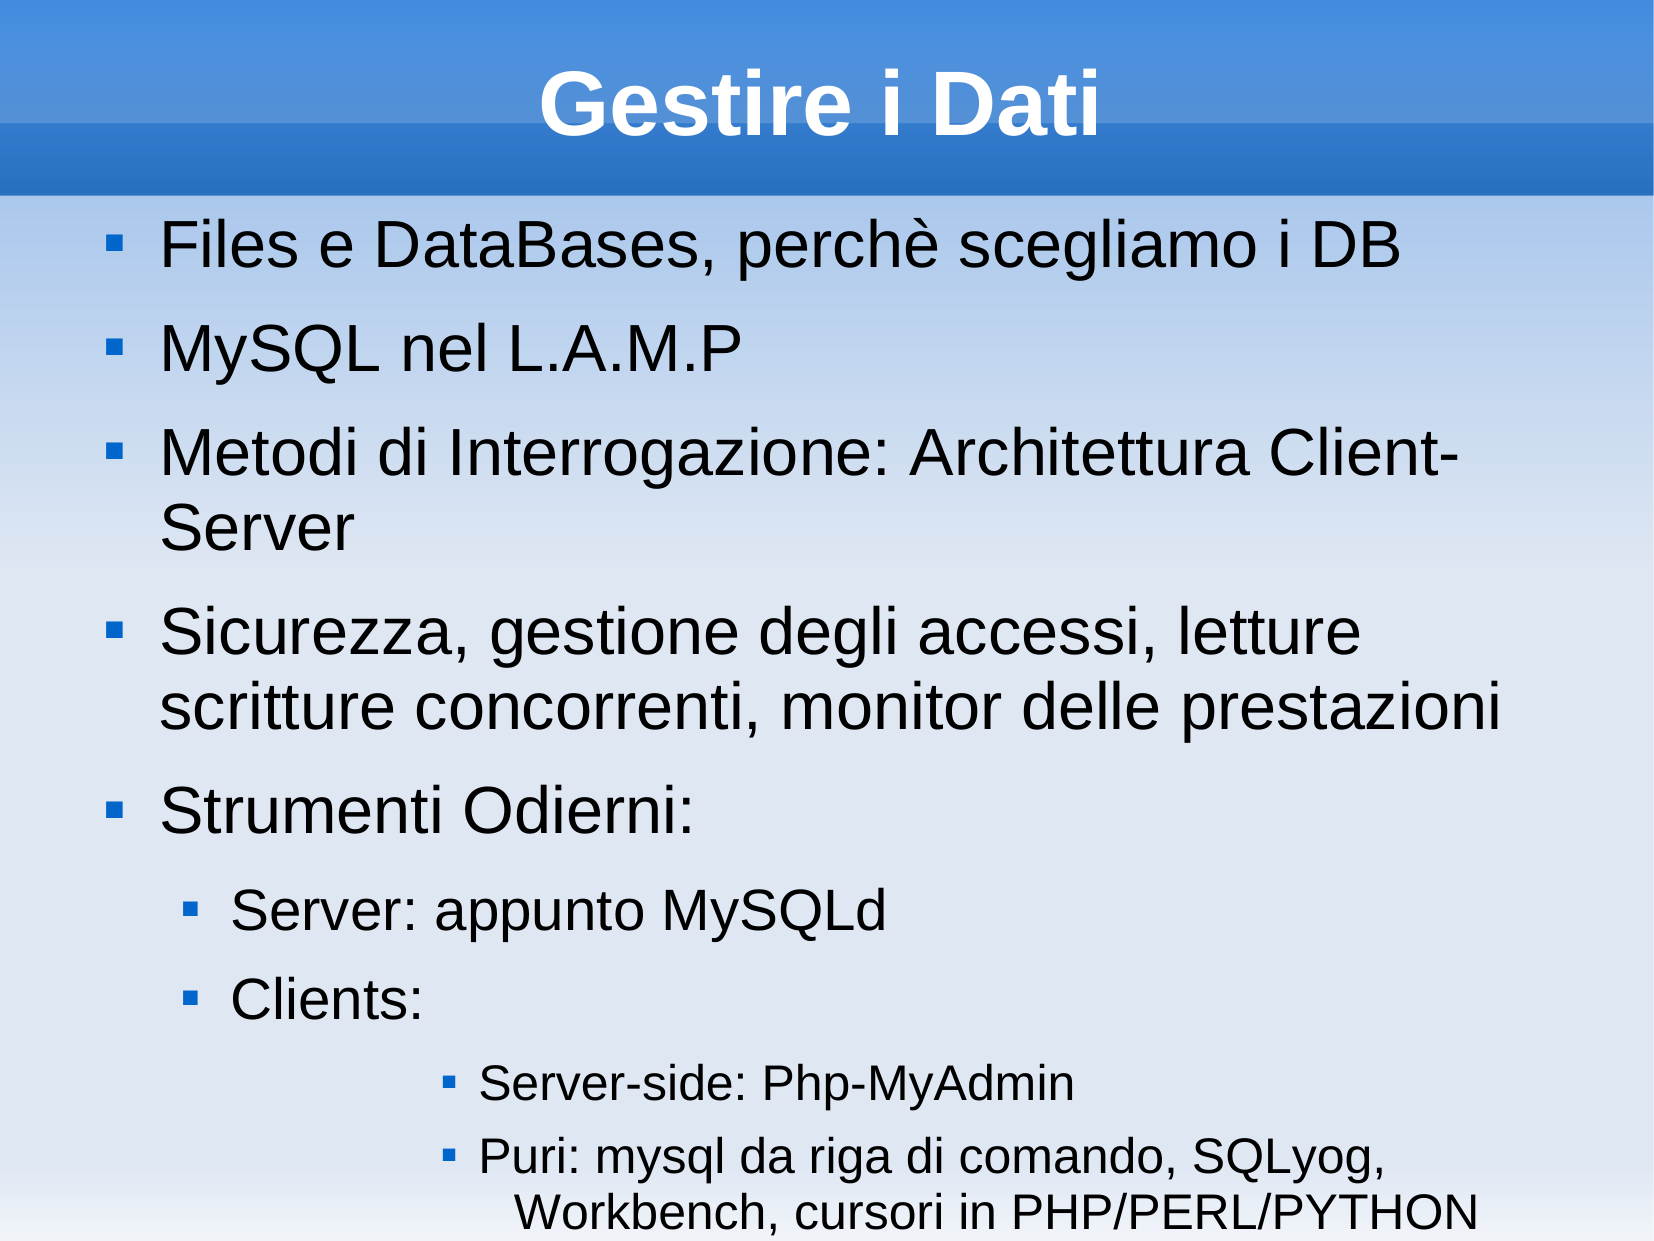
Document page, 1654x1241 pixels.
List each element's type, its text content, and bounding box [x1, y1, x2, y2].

list Files e DataBases, perchè scegliamo i DB MySQL nel L.A.M.P Metodi di Interrogazione: Architettura Client-Server Sicurezza, gestione degli accessi, letture scritture concorrenti, monitor delle prestazioni Strumenti Odierni: Server: appunto MySQLd Clients: Server-side: Php-MyAdmin Puri: mysql da riga di comando, SQLyog, Workbench, cursori in PHP/PERL/PYTHON [88, 206, 1577, 1241]
title Gestire i Dati [76, 7, 1565, 200]
picture [0, 0, 1654, 1241]
